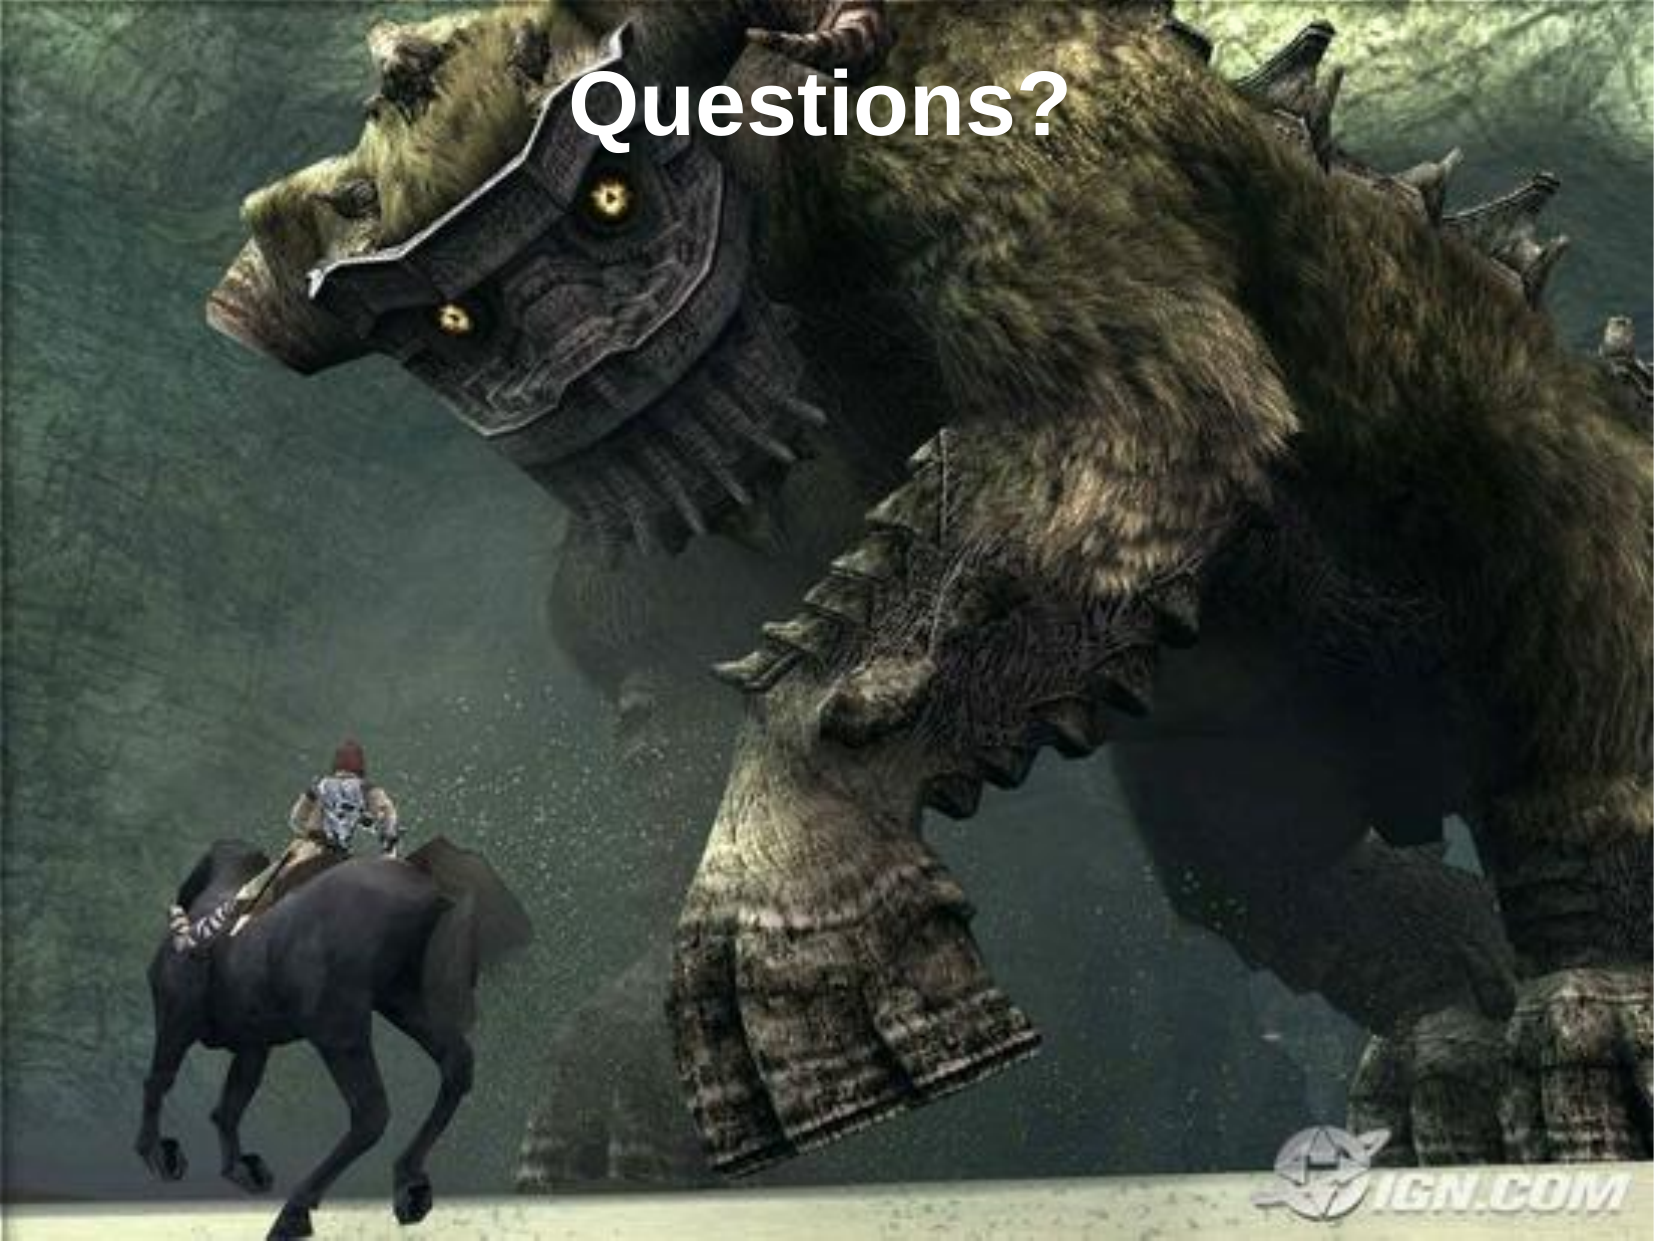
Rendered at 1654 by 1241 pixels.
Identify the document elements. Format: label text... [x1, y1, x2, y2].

picture [0, 0, 1654, 1241]
title Questions? [76, 0, 1565, 208]
